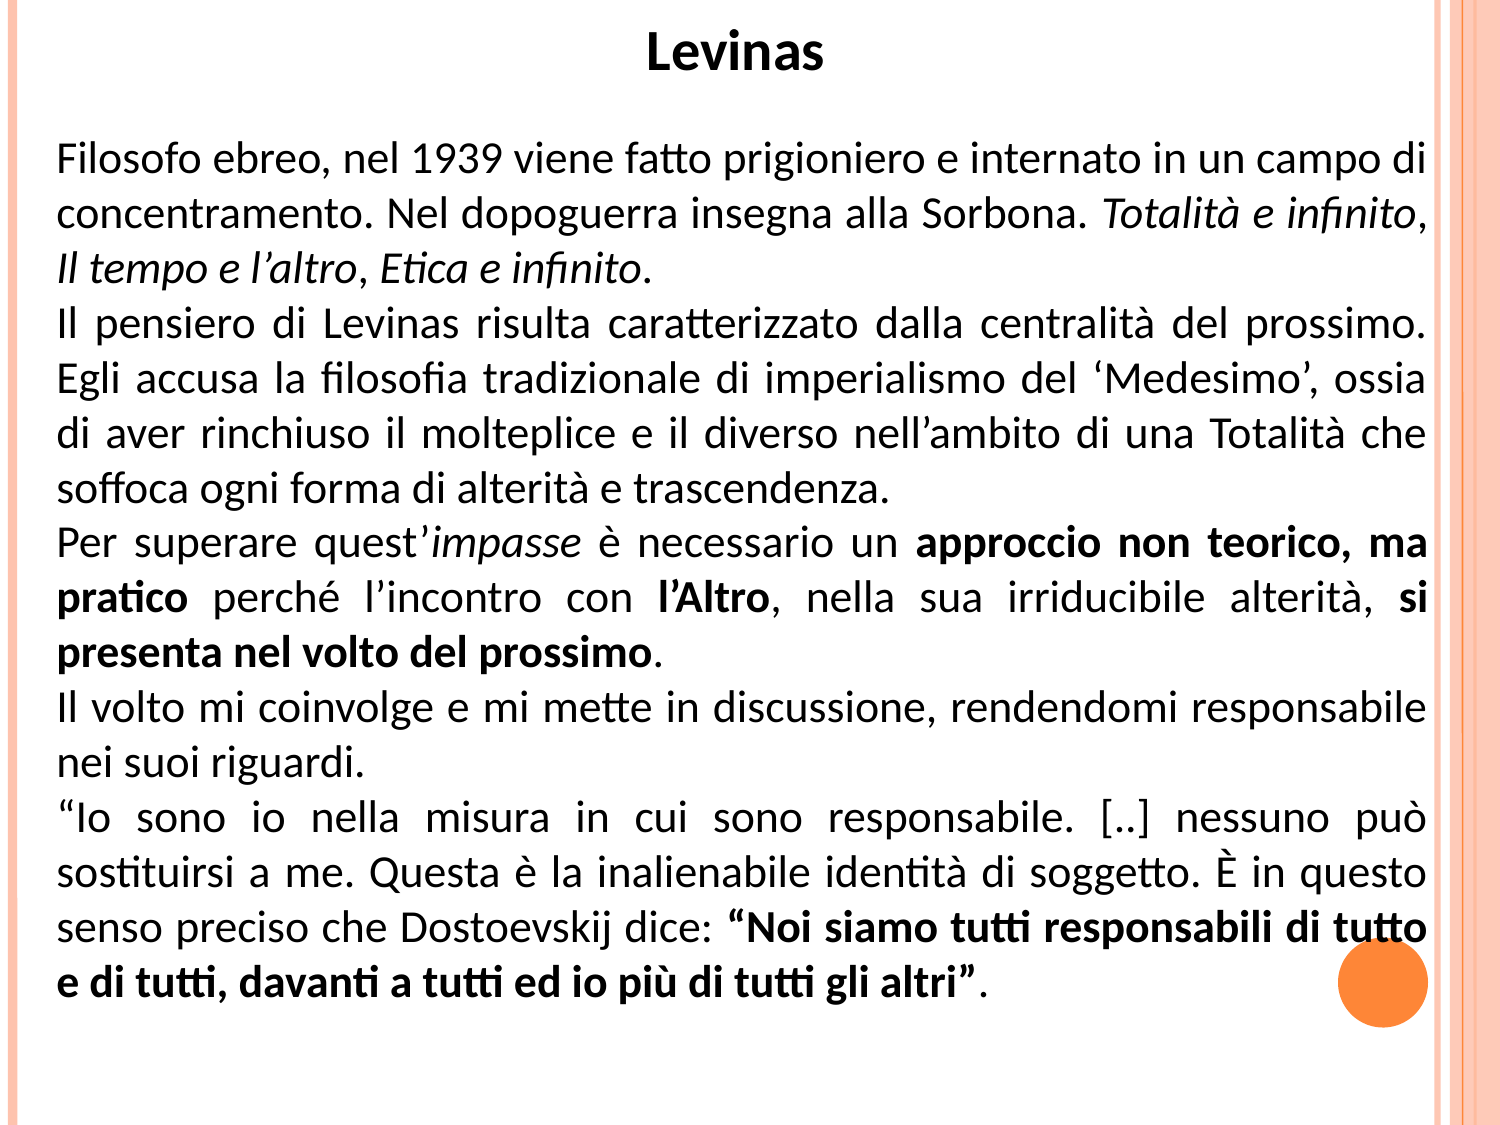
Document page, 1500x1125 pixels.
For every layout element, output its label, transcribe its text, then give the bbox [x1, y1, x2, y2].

text_box Levinas Filosofo ebreo, nel 1939 viene fatto prigioniero e internato in un campo di concentramento. Nel dopoguerra insegna alla Sorbona. Totalità e infinito, Il tempo e l’altro, Etica e infinito. Il pensiero di Levinas risulta caratterizzato dalla centralità del prossimo. Egli accusa la filosofia tradizionale di imperialismo del ‘Medesimo’, ossia di aver rinchiuso il molteplice e il diverso nell’ambito di una Totalità che soffoca ogni forma di alterità e trascendenza. Per superare quest’impasse è necessario un approccio non teorico, ma pratico perché l’incontro con l’Altro, nella sua irriducibile alterità, si presenta nel volto del prossimo. Il volto mi coinvolge e mi mette in discussione, rendendomi responsabile nei suoi riguardi. “Io sono io nella misura in cui sono responsabile. [..] nessuno può sostituirsi a me. Questa è la inalienabile identità di soggetto. È in questo senso preciso che Dostoevskij dice: “Noi siamo tutti responsabili di tutto e di tutti, davanti a tutti ed io più di tutti gli altri”. [41, 4, 1444, 1025]
